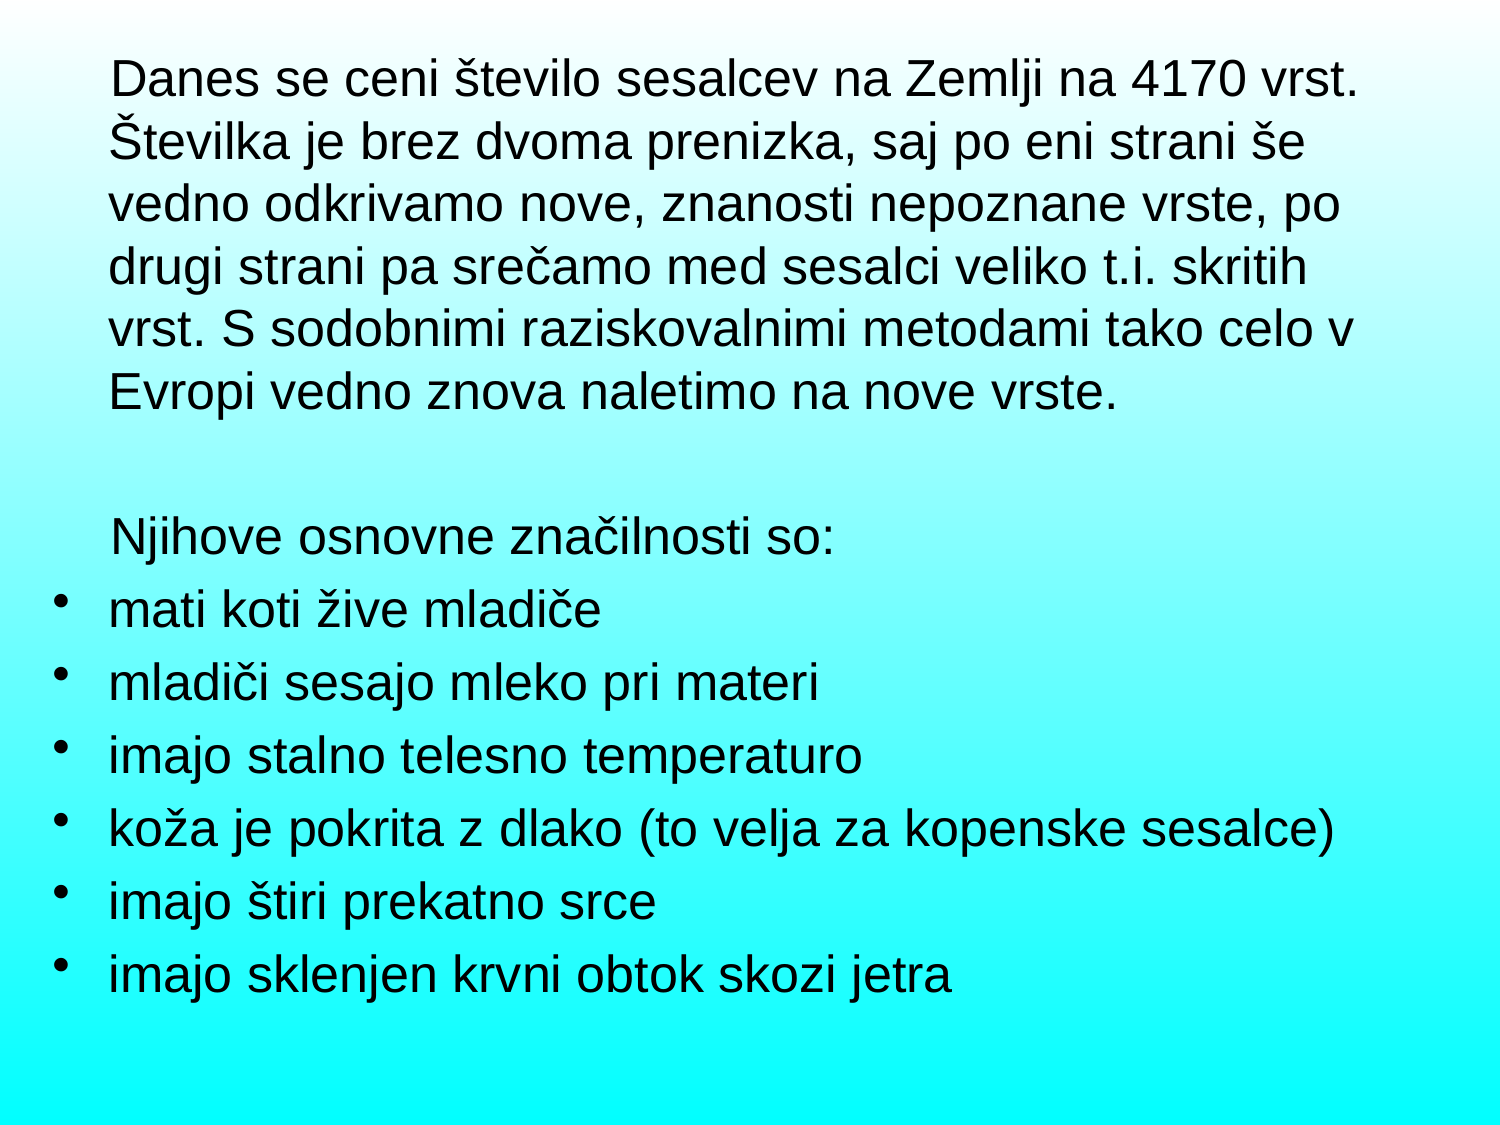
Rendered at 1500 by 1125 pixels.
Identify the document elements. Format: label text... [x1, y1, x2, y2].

text_box Danes se ceni število sesalcev na Zemlji na 4170 vrst. Številka je brez dvoma prenizka, saj po eni strani še vedno odkrivamo nove, znanosti nepoznane vrste, po drugi strani pa srečamo med sesalci veliko t.i. skritih vrst. S sodobnimi raziskovalnimi metodami tako celo v Evropi vedno znova naletimo na nove vrste. Njihove osnovne značilnosti so: mati koti žive mladiče mladiči sesajo mleko pri materi imajo stalno telesno temperaturo koža je pokrita z dlako (to velja za kopenske sesalce) imajo štiri prekatno srce imajo sklenjen krvni obtok skozi jetra [37, 37, 1388, 780]
